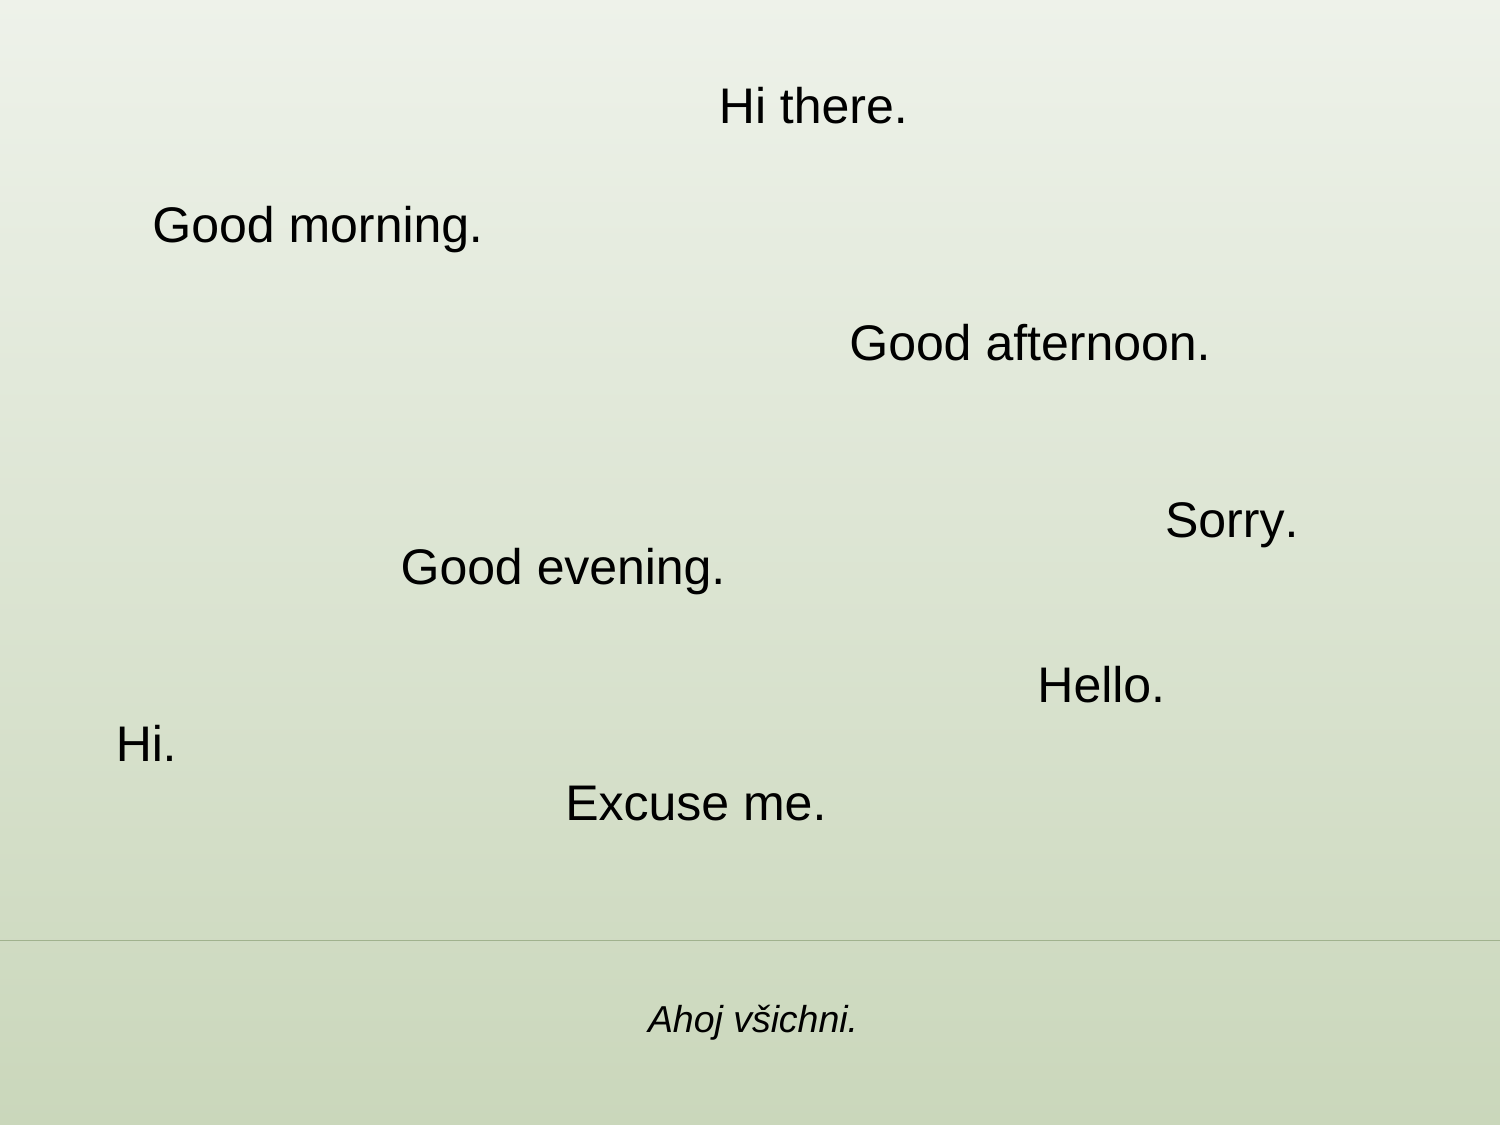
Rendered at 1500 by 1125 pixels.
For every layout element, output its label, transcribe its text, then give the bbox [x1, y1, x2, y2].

text_box Hi there. [704, 66, 923, 142]
text_box Hi. [100, 704, 192, 780]
text_box Good afternoon. [834, 302, 1226, 379]
text_box Excuse me. [550, 763, 842, 839]
text_box Good evening. [385, 527, 741, 603]
text_box Ahoj všichni. [633, 987, 874, 1049]
text_box Hello. [1022, 645, 1180, 721]
text_box Sorry. [1150, 479, 1314, 556]
text_box Good morning. [137, 184, 499, 261]
